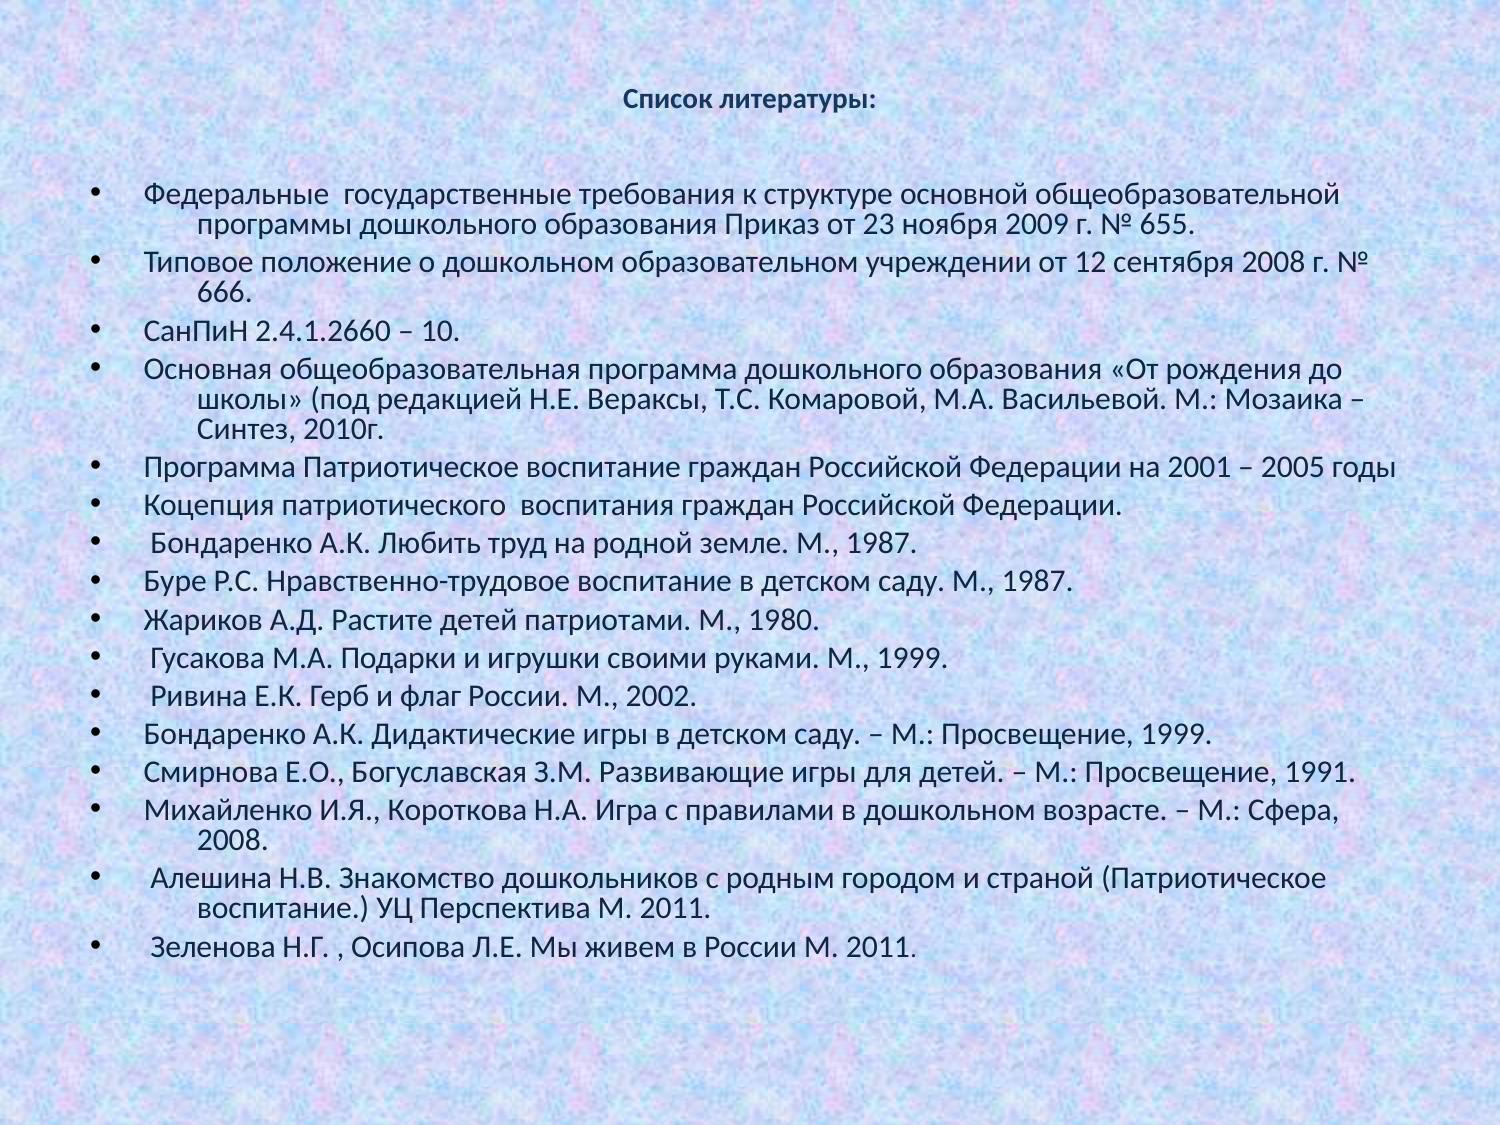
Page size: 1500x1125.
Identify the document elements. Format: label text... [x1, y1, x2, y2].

title Список литературы: [75, 45, 1426, 149]
list Федеральные государственные требования к структуре основной общеобразовательной программы дошкольного образования Приказ от 23 ноября 2009 г. № 655. Типовое положение о дошкольном образовательном учреждении от 12 сентября 2008 г. № 666. СанПиН 2.4.1.2660 – 10. Основная общеобразовательная программа дошкольного образования «От рождения до школы» (под редакцией Н.Е. Вераксы, Т.С. Комаровой, М.А. Васильевой. М.: Мозаика – Синтез, 2010г. Программа Патриотическое воспитание граждан Российской Федерации на 2001 – 2005 годы Коцепция патриотического воспитания граждан Российской Федерации. Бондаренко А.К. Любить труд на родной земле. М., 1987. Буре Р.С. Нравственно-трудовое воспитание в детском саду. М., 1987. Жариков А.Д. Растите детей патриотами. М., 1980. Гусакова М.А. Подарки и игрушки своими руками. М., 1999. Ривина Е.К. Герб и флаг России. М., 2002. Бондаренко А.К. Дидактические игры в детском саду. – М.: Просвещение, 1999. Смирнова Е.О., Богуславская З.М. Развивающие игры для детей. – М.: Просвещение, 1991. Михайленко И.Я., Короткова Н.А. Игра с правилами в дошкольном возрасте. – М.: Сфера, 2008. Алешина Н.В. Знакомство дошкольников с родным городом и страной (Патриотическое воспитание.) УЦ Перспектива М. 2011. Зеленова Н.Г. , Осипова Л.Е. Мы живем в России М. 2011. [75, 172, 1426, 1005]
